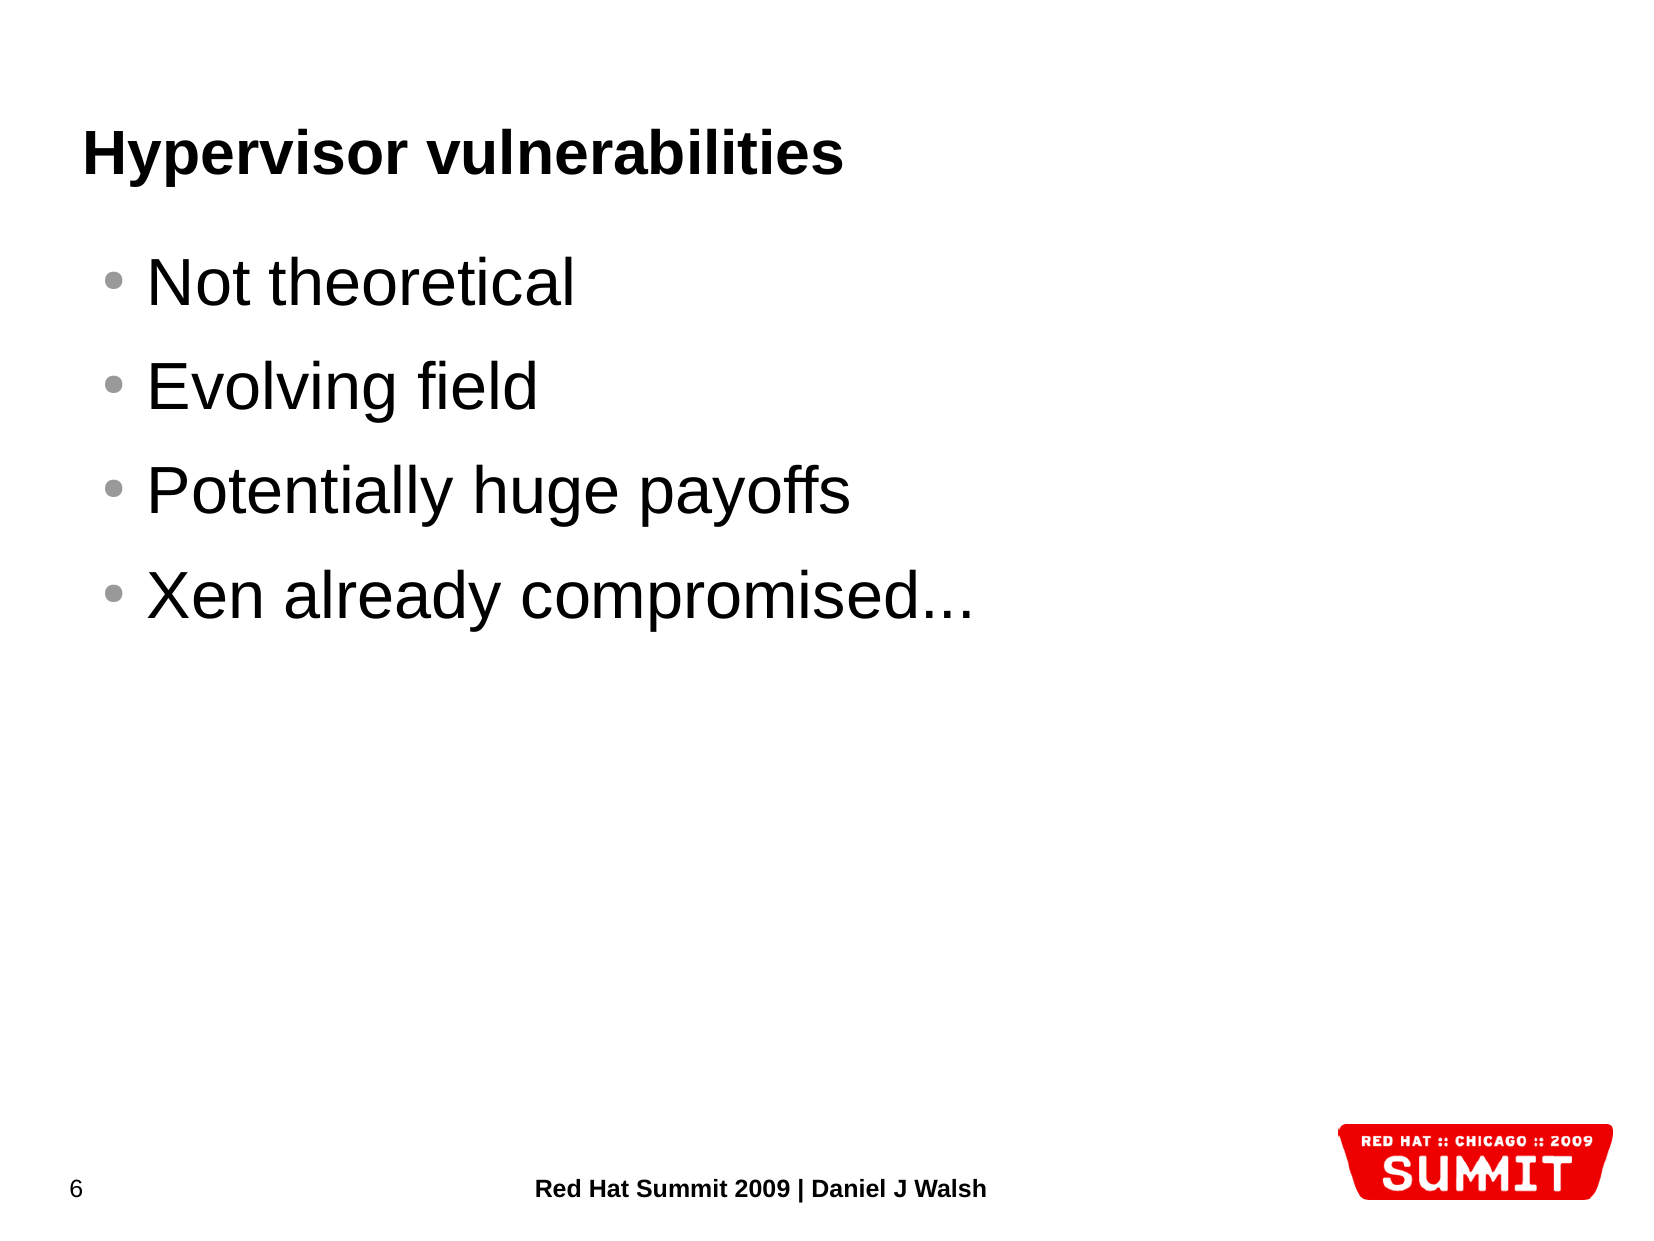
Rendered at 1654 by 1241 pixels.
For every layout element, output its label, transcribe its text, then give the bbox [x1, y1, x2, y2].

title Hypervisor vulnerabilities [82, 49, 1571, 257]
picture [1338, 1124, 1613, 1200]
list Not theoretical Evolving field Potentially huge payoffs Xen already compromised... [86, 244, 1576, 1039]
